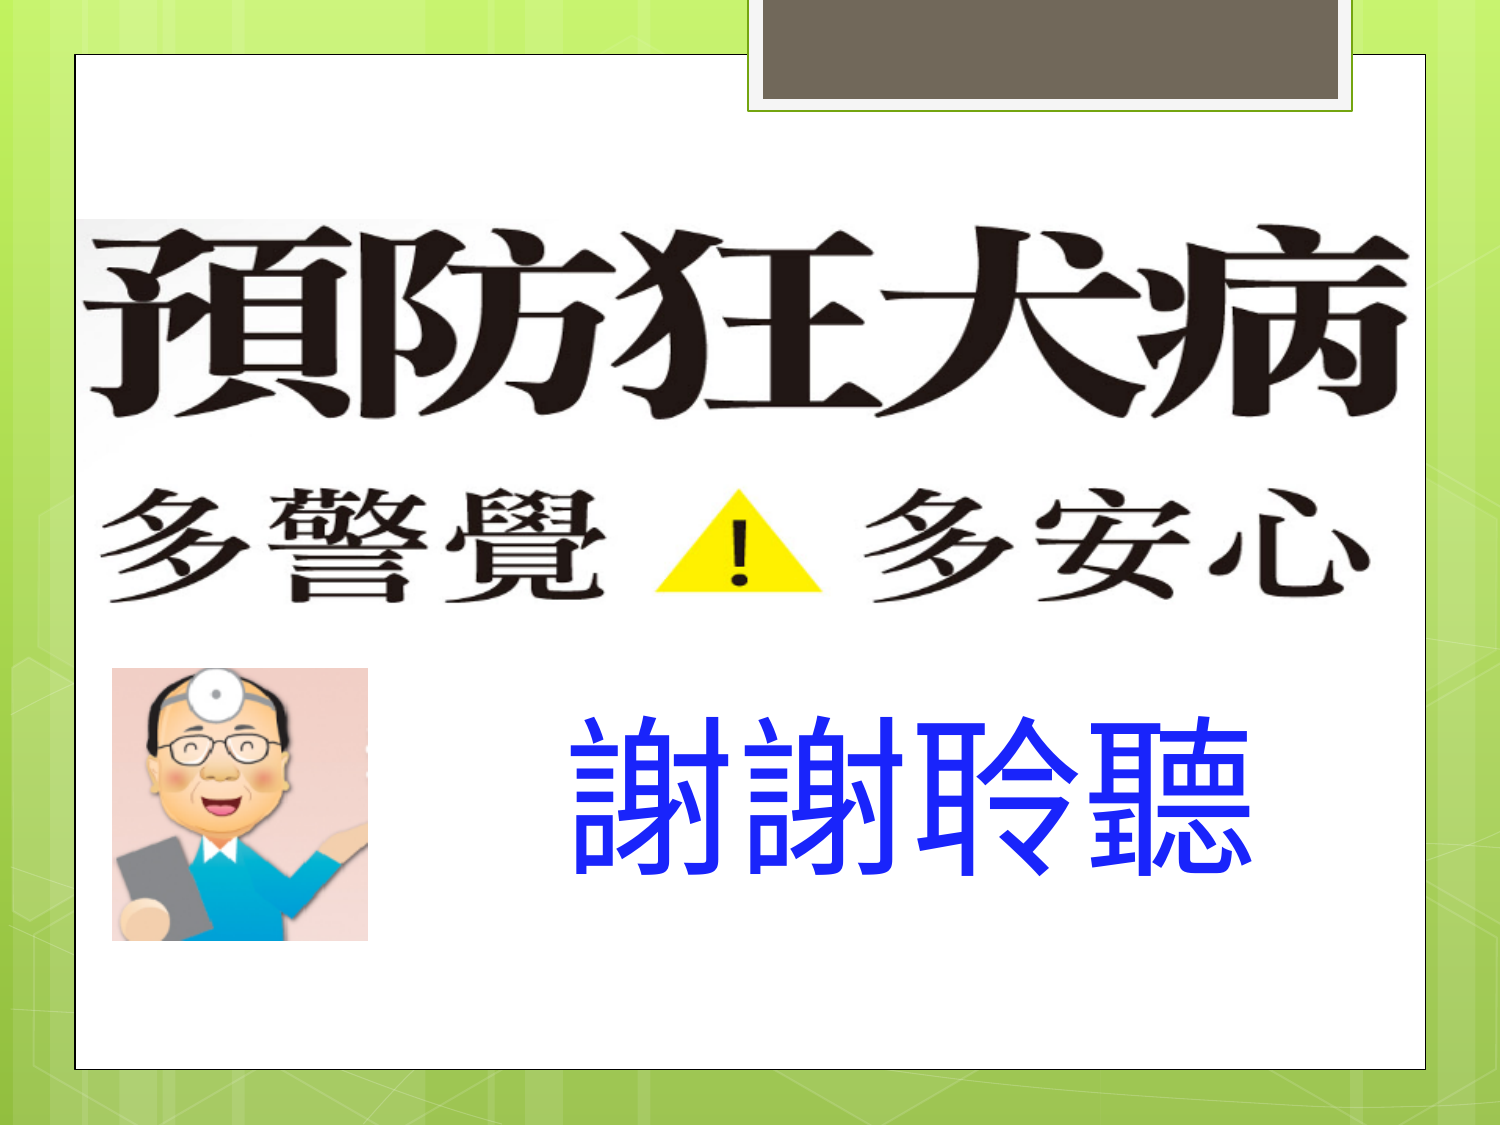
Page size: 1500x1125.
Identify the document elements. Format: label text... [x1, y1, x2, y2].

list 謝謝聆聽 [171, 680, 1283, 957]
picture [112, 668, 368, 941]
picture [76, 220, 1424, 625]
